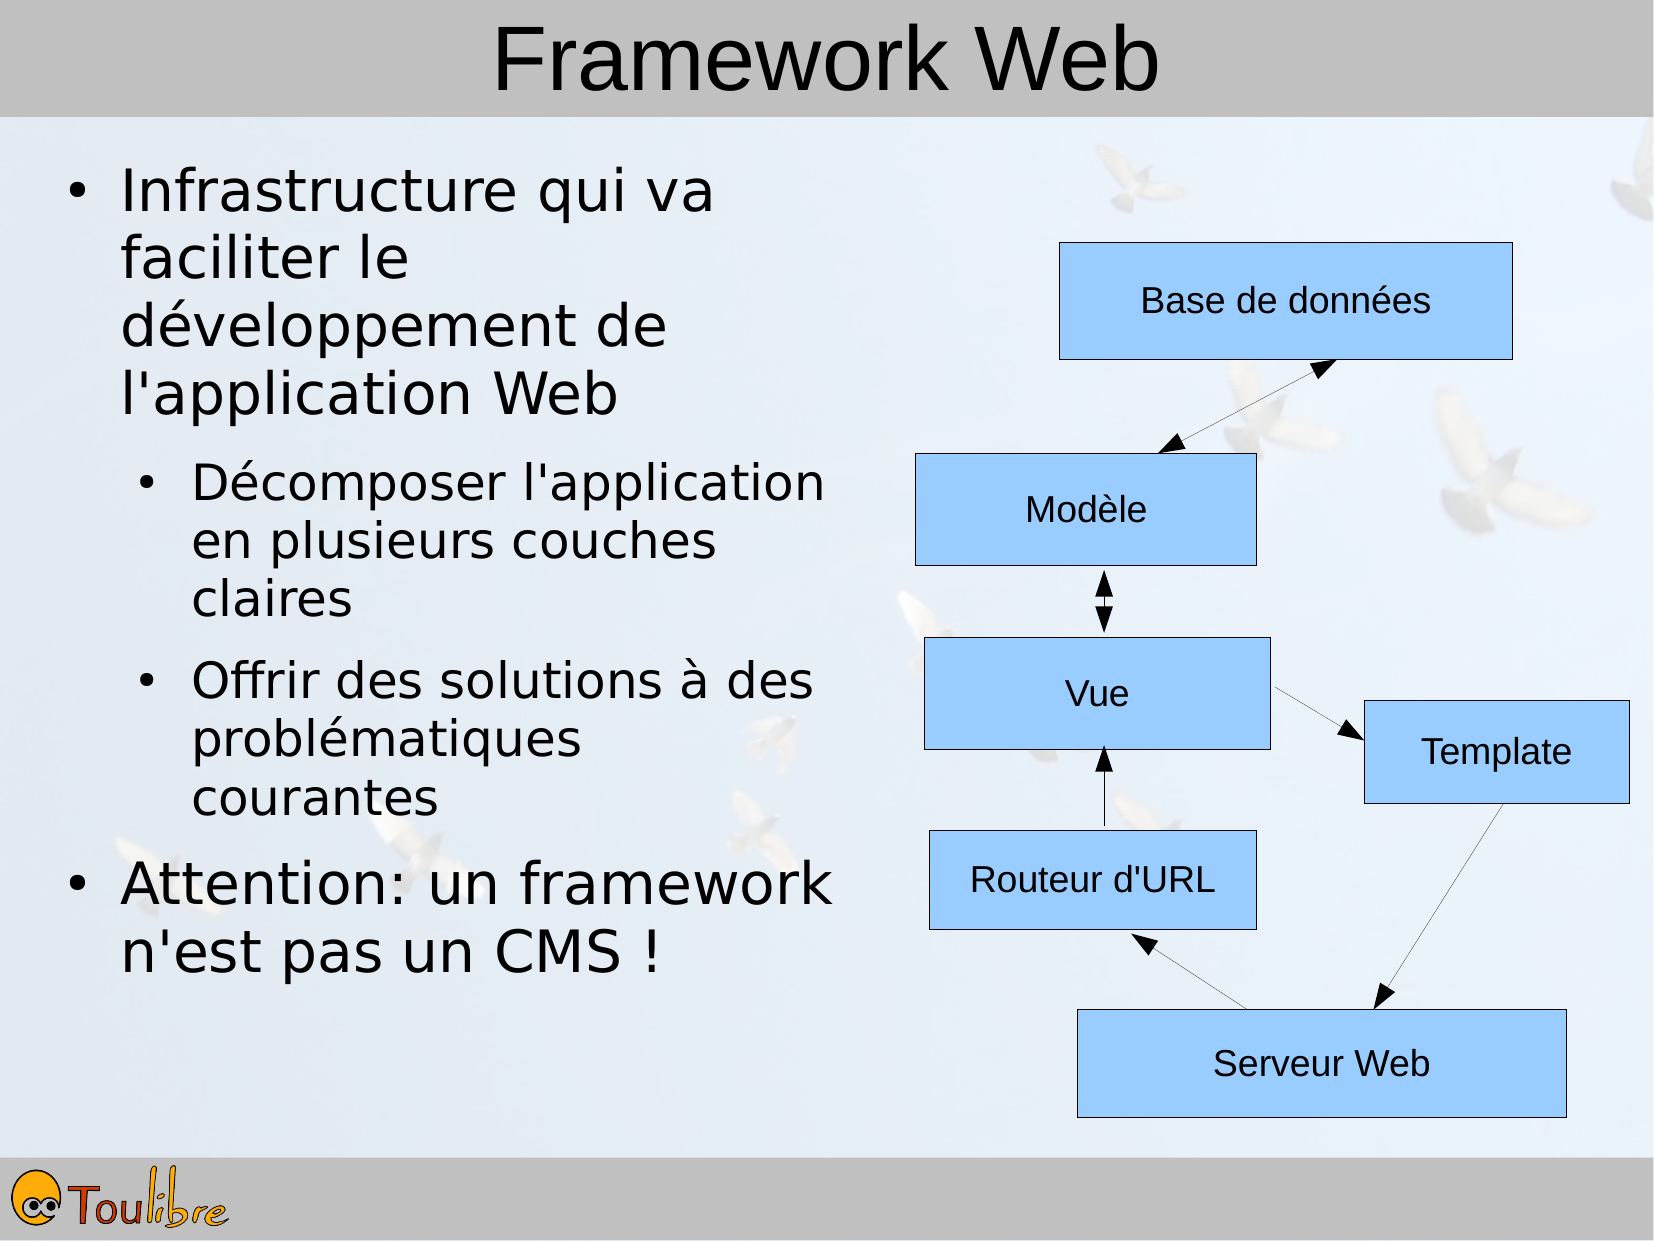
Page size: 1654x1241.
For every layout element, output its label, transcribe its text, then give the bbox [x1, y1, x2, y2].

title Framework Web [0, 0, 1654, 117]
text_box Serveur Web [1077, 1009, 1567, 1118]
picture [11, 1165, 229, 1228]
text_box Vue [924, 637, 1271, 750]
text_box Modèle [915, 453, 1257, 566]
text_box Routeur d'URL [929, 830, 1257, 930]
text_box Template [1364, 700, 1630, 804]
text_box Base de données [1059, 242, 1513, 360]
list Infrastructure qui va faciliter le développement de l'application Web Décomposer l'application en plusieurs couches claires Offrir des solutions à des problématiques courantes Attention: un framework n'est pas un CMS ! [49, 157, 844, 1132]
